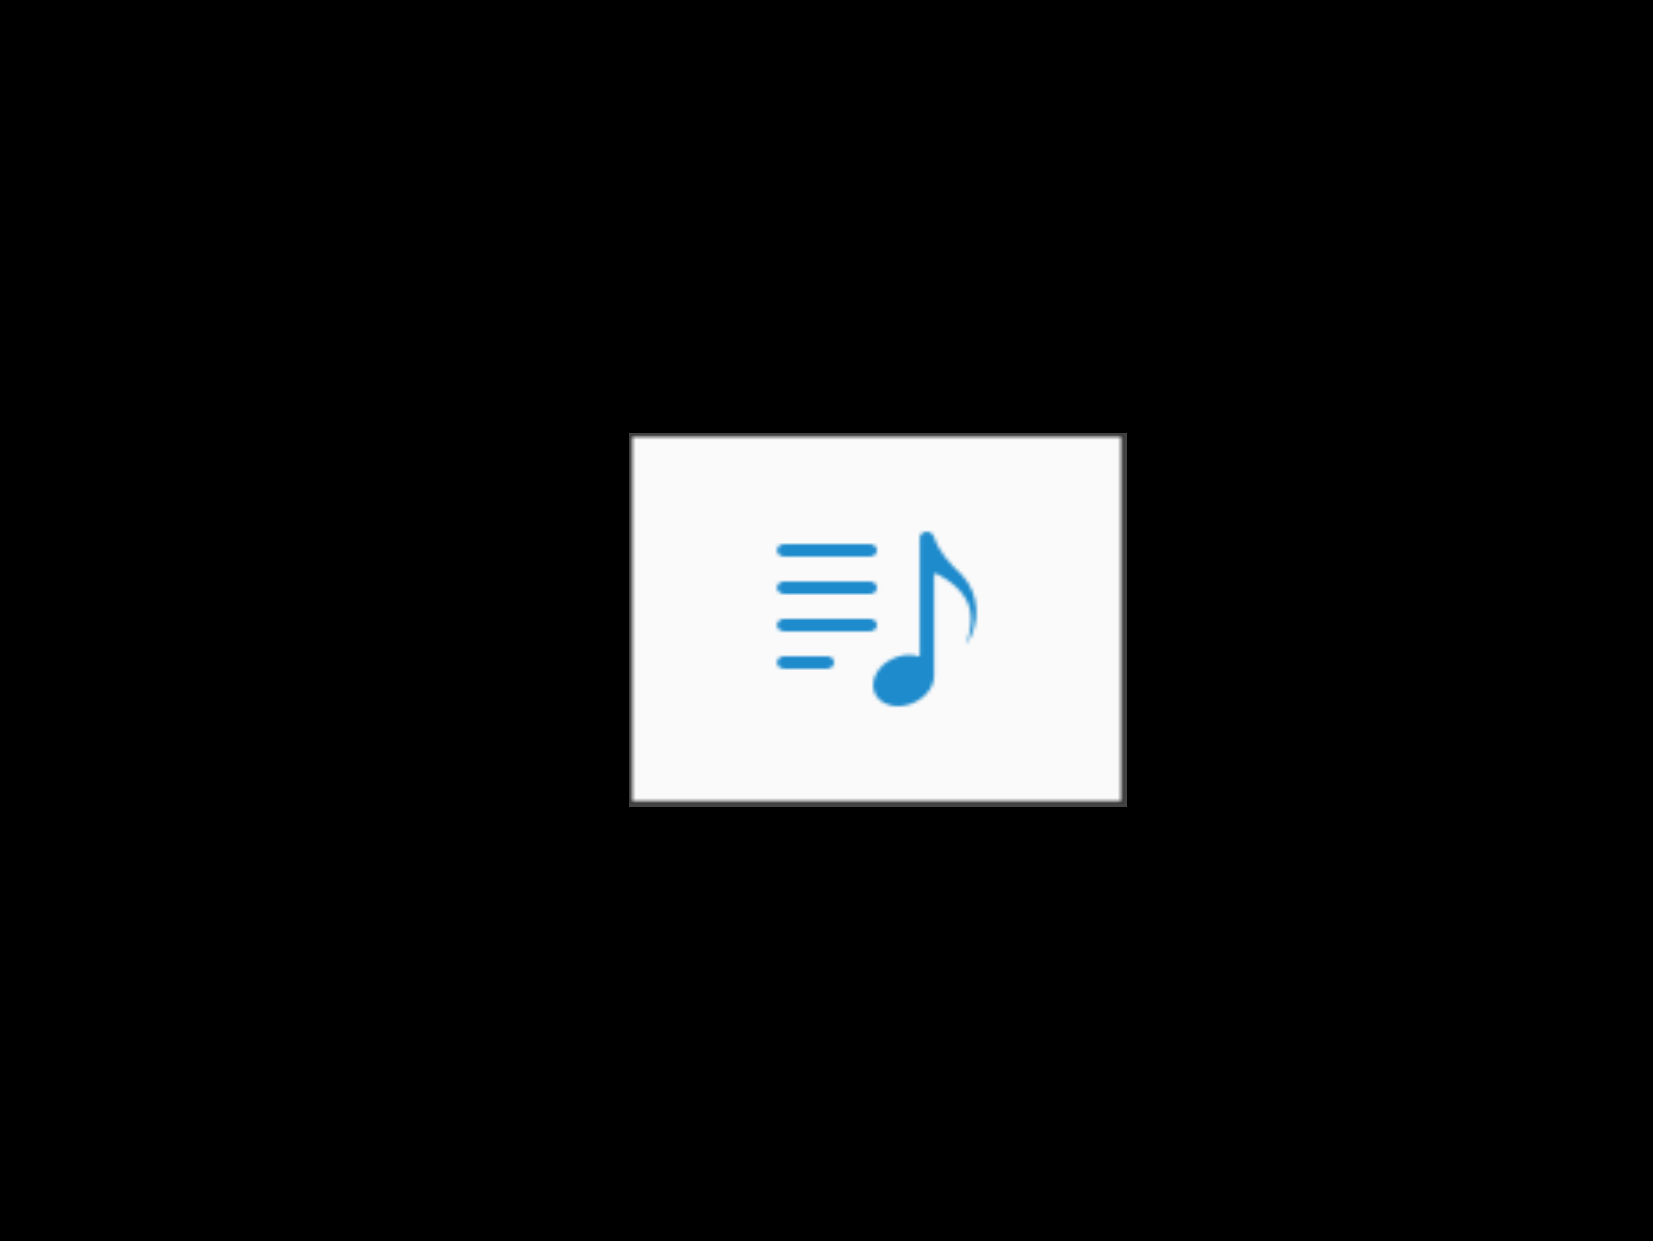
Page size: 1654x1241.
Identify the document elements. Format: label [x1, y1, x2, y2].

text_box [628, 432, 1129, 808]
